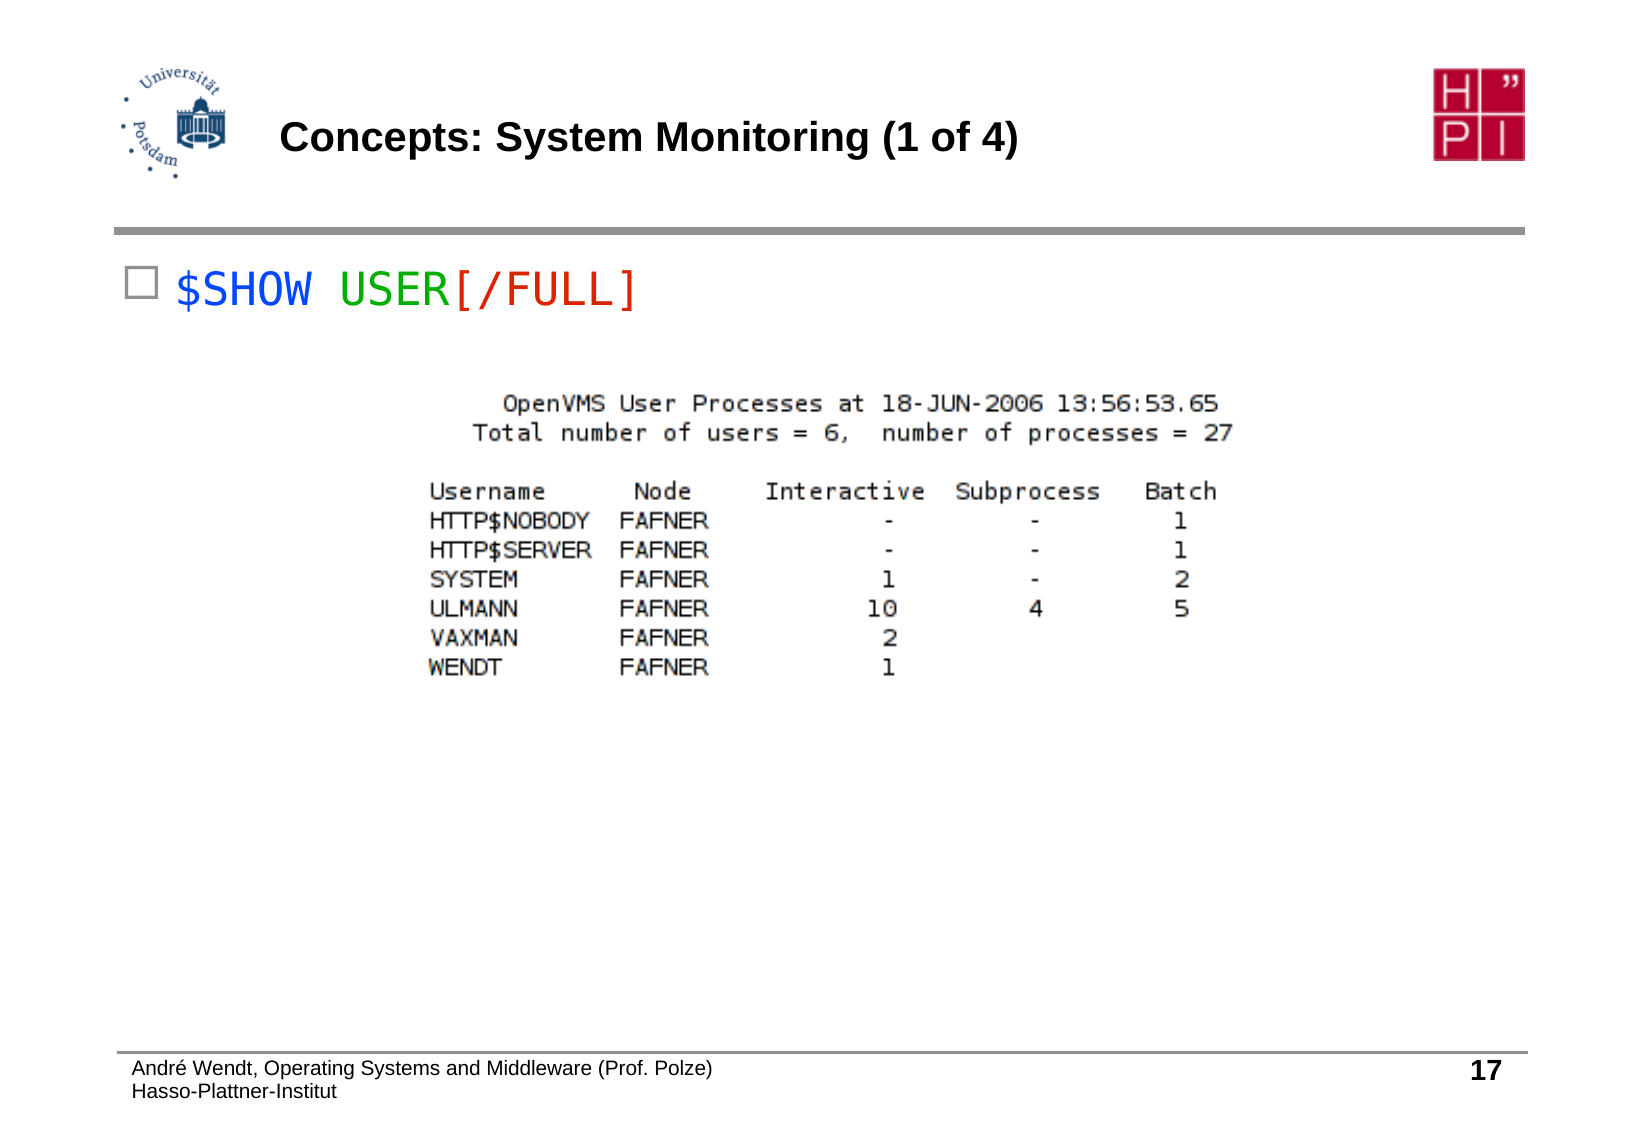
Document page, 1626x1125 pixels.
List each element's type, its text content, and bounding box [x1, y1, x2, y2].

picture [121, 68, 226, 179]
picture [1433, 68, 1525, 161]
picture [413, 387, 1241, 680]
title Concepts: System Monitoring (1 of 4) [279, 68, 1390, 207]
list $SHOW USER[/FULL] [121, 262, 1525, 325]
